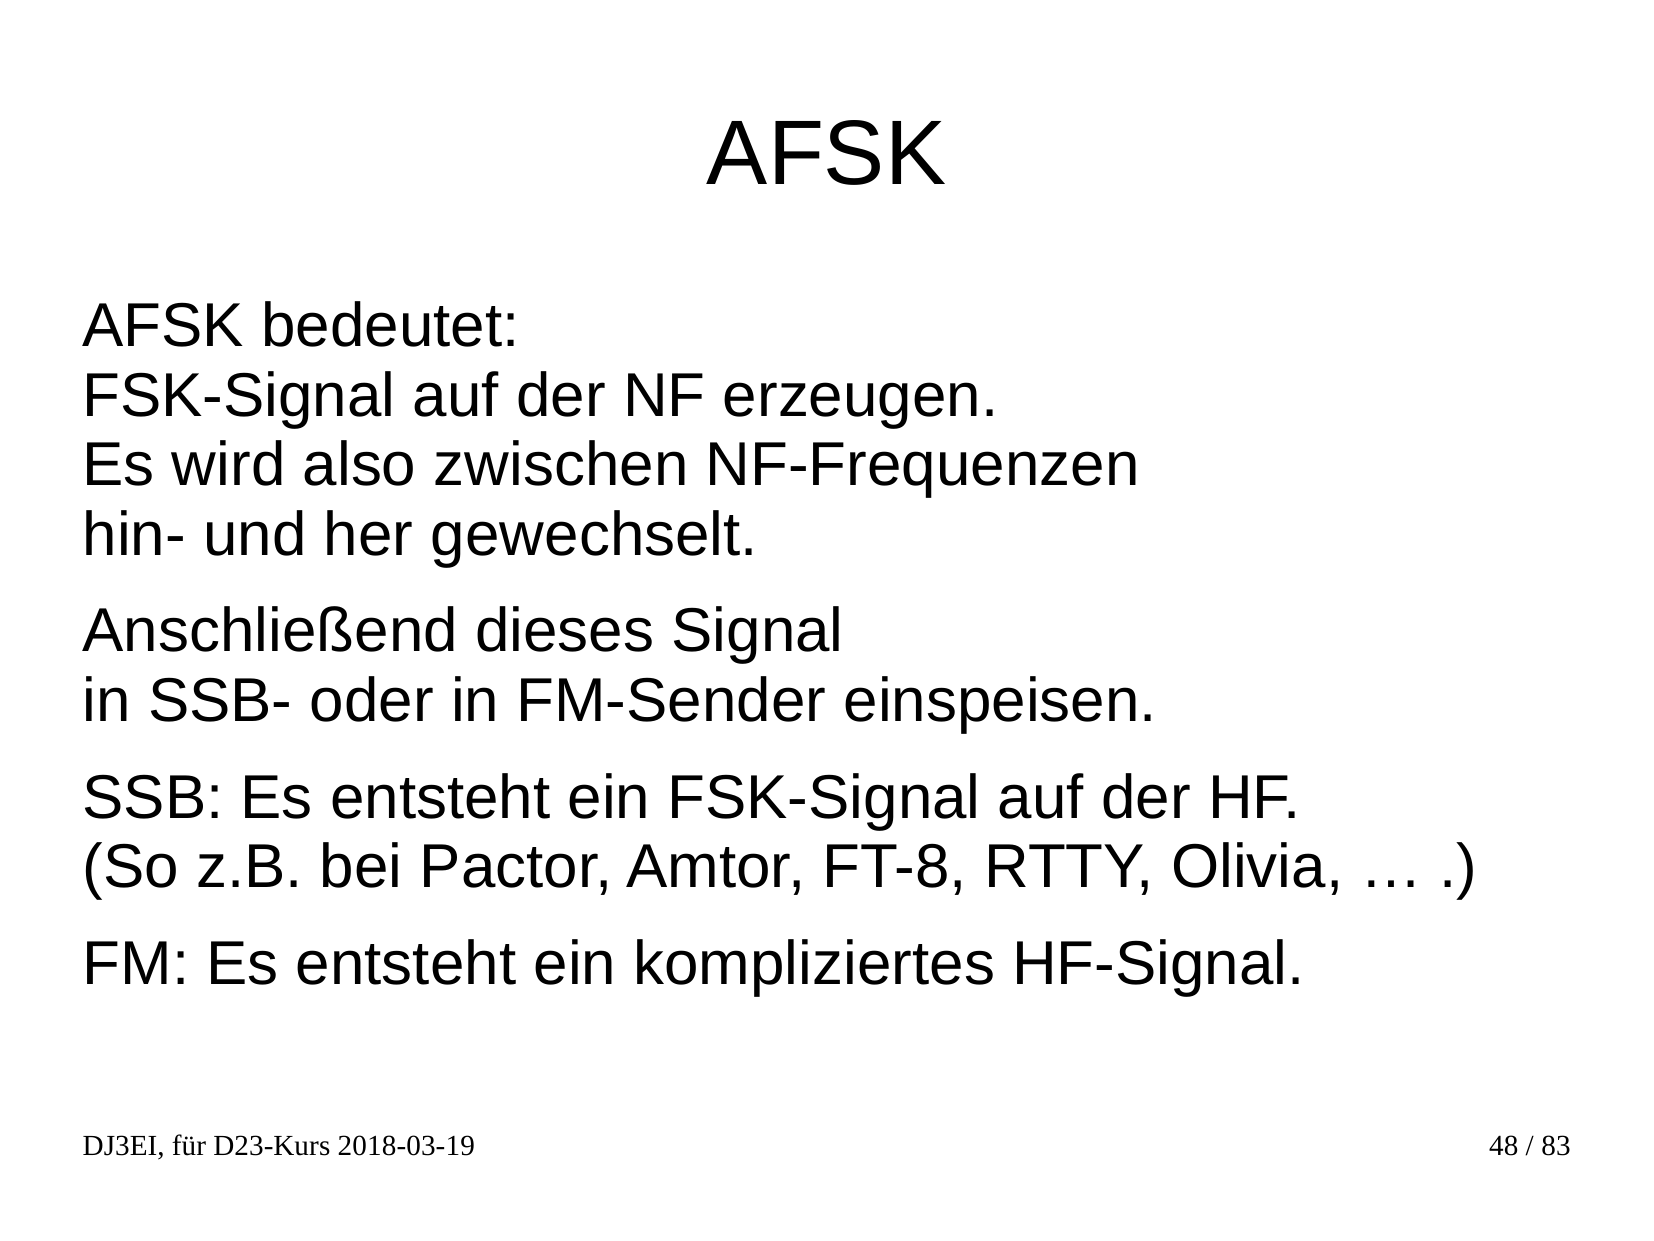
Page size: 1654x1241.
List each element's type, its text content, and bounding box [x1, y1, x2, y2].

title AFSK [82, 49, 1571, 257]
list AFSK bedeutet: FSK-Signal auf der NF erzeugen. Es wird also zwischen NF-Frequenzen hin- und her gewechselt. Anschließend dieses Signal in SSB- oder in FM-Sender einspeisen. SSB: Es entsteht ein FSK-Signal auf der HF. (So z.B. bei Pactor, Amtor, FT-8, RTTY, Olivia, … .) FM: Es entsteht ein kompliziertes HF-Signal. [82, 290, 1571, 1010]
